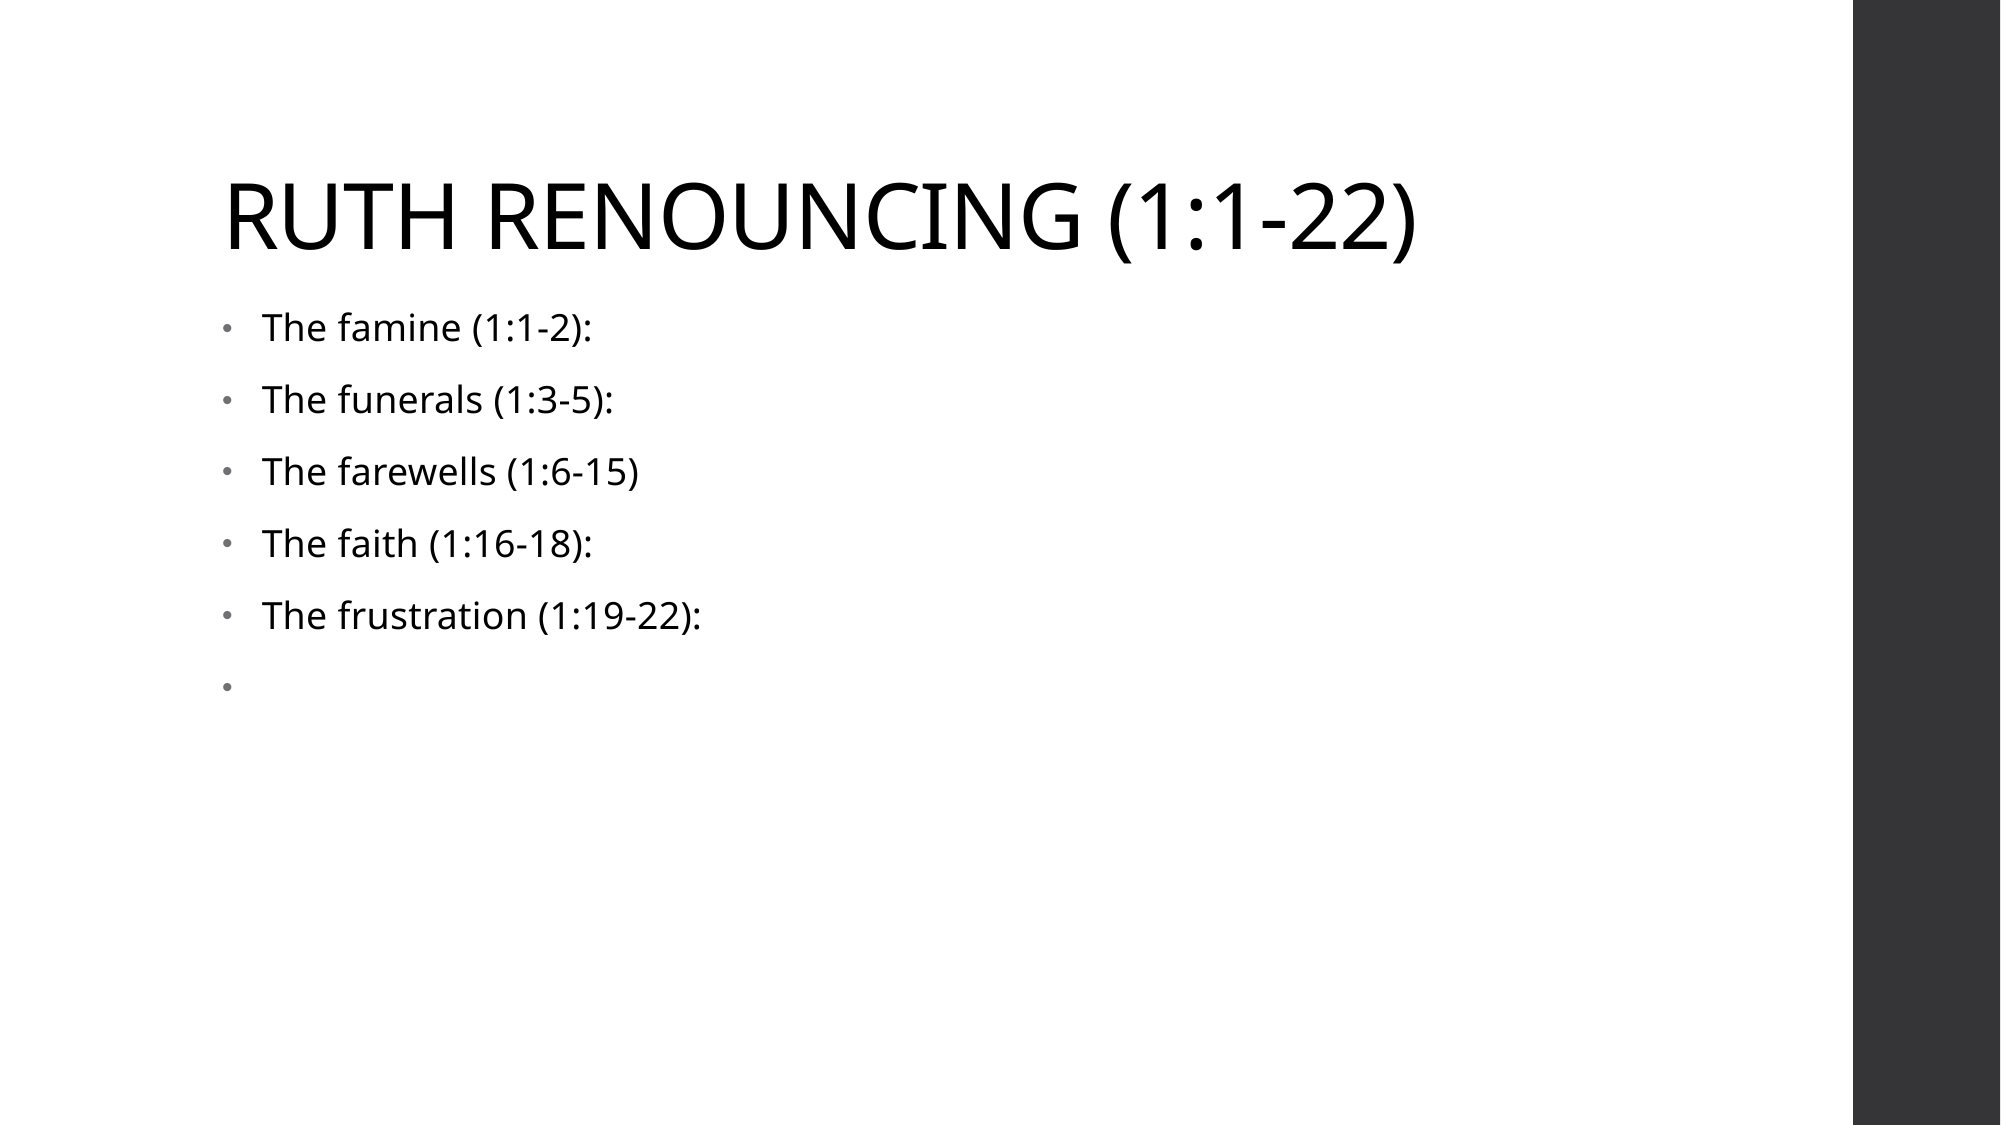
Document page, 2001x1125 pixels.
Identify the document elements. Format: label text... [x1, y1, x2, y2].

title RUTH RENOUNCING (1:1-22) [206, 60, 1797, 278]
list The famine (1:1-2): The funerals (1:3-5): The farewells (1:6-15) The faith (1:16-18): The frustration (1:19-22): [206, 299, 1617, 1014]
